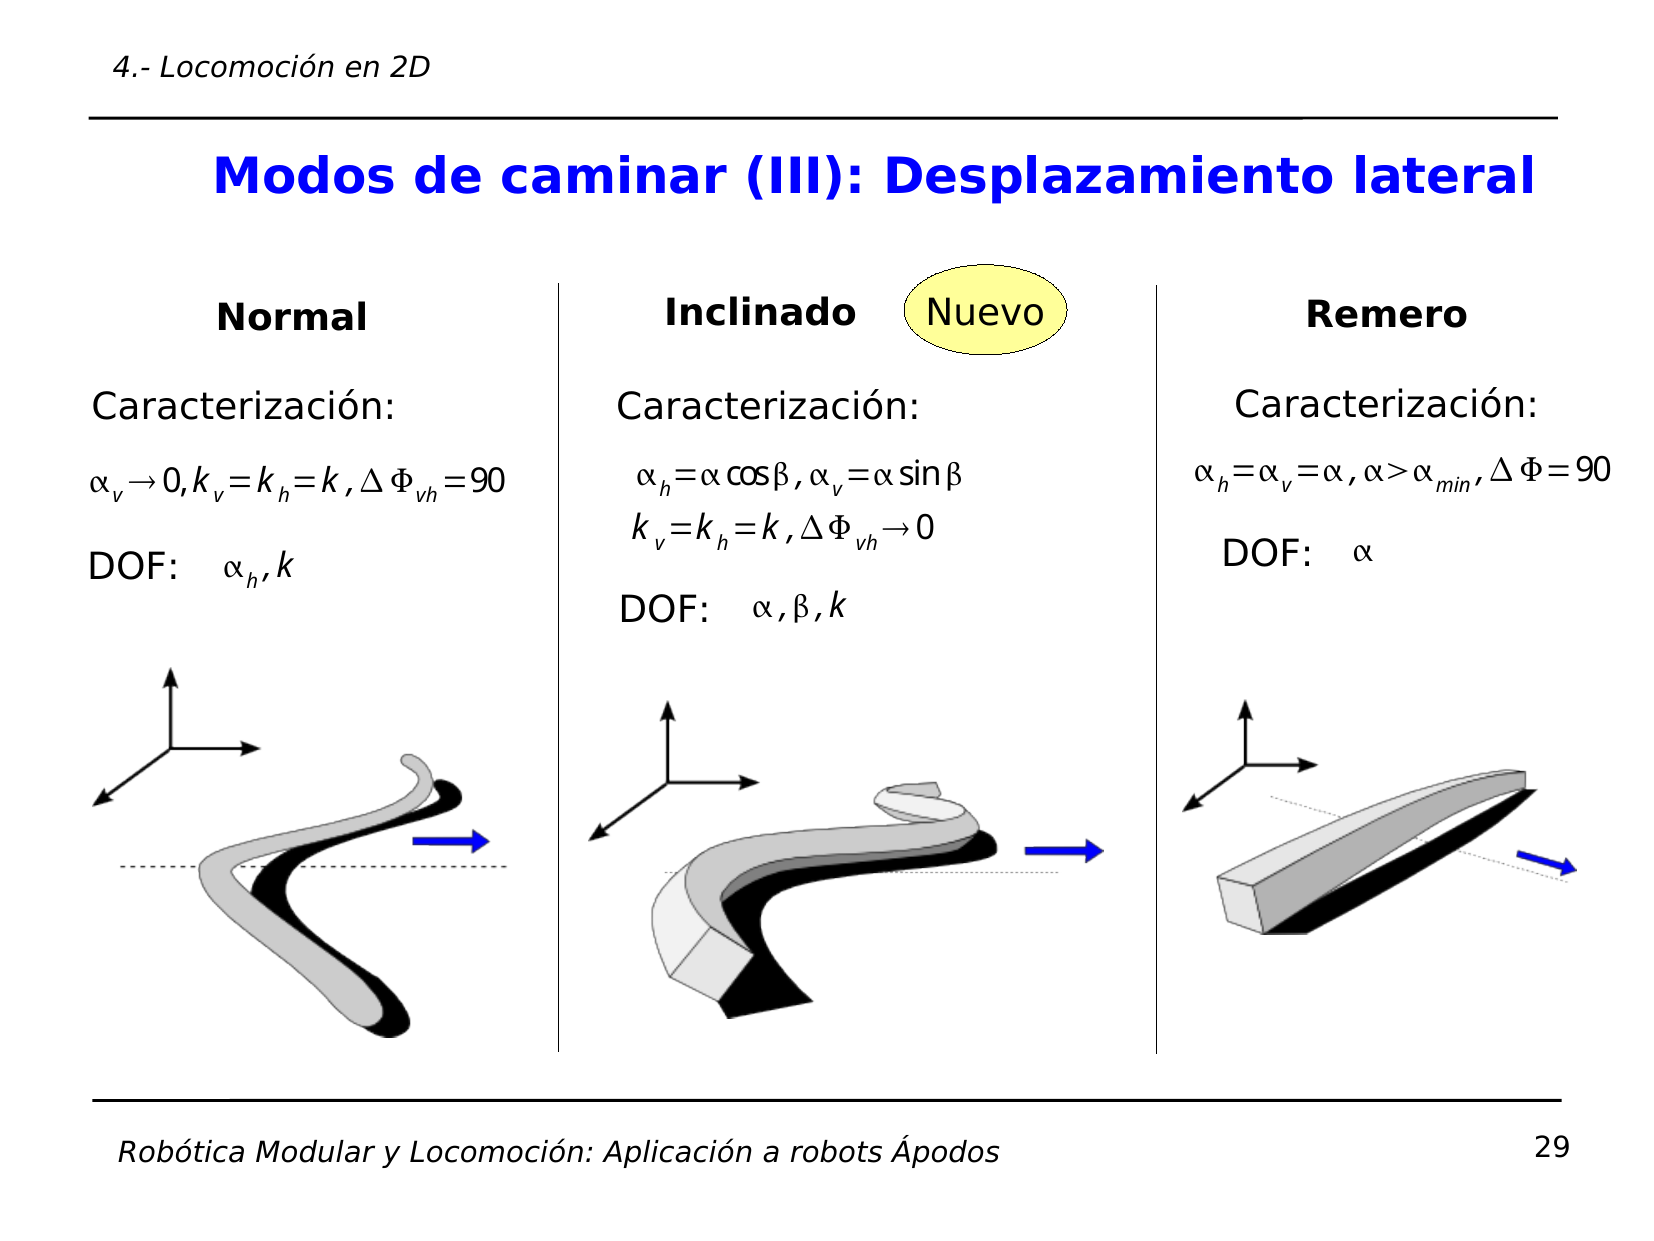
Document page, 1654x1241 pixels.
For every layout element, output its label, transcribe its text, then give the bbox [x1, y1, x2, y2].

text_box Normal [200, 287, 381, 347]
text_box DOF: [60, 537, 218, 597]
chart [80, 459, 511, 509]
picture [588, 700, 1104, 1019]
text_box DOF: [591, 580, 749, 639]
chart [1185, 448, 1618, 498]
text_box Caracterización: [64, 377, 430, 436]
text_box Caracterización: [589, 377, 955, 436]
text_box Inclinado [649, 283, 869, 342]
text_box Nuevo [910, 283, 1058, 342]
text_box [920, 264, 1052, 283]
chart [214, 544, 305, 594]
text_box [1058, 289, 1068, 331]
picture [1182, 699, 1577, 935]
text_box [904, 292, 910, 327]
text_box Robótica Modular y Locomoción: Aplicación a robots Ápodos [103, 1127, 1017, 1177]
text_box DOF: [1194, 524, 1352, 583]
text_box [928, 342, 1043, 355]
text_box Remero [1290, 285, 1480, 344]
picture [92, 667, 511, 1038]
text_box Modos de caminar (III): Desplazamiento lateral [197, 139, 1526, 213]
chart [627, 453, 972, 503]
text_box 4.- Locomoción en 2D [97, 42, 447, 93]
chart [743, 584, 858, 628]
text_box Caracterización: [1207, 375, 1573, 434]
chart [622, 506, 942, 556]
chart [1343, 529, 1381, 573]
